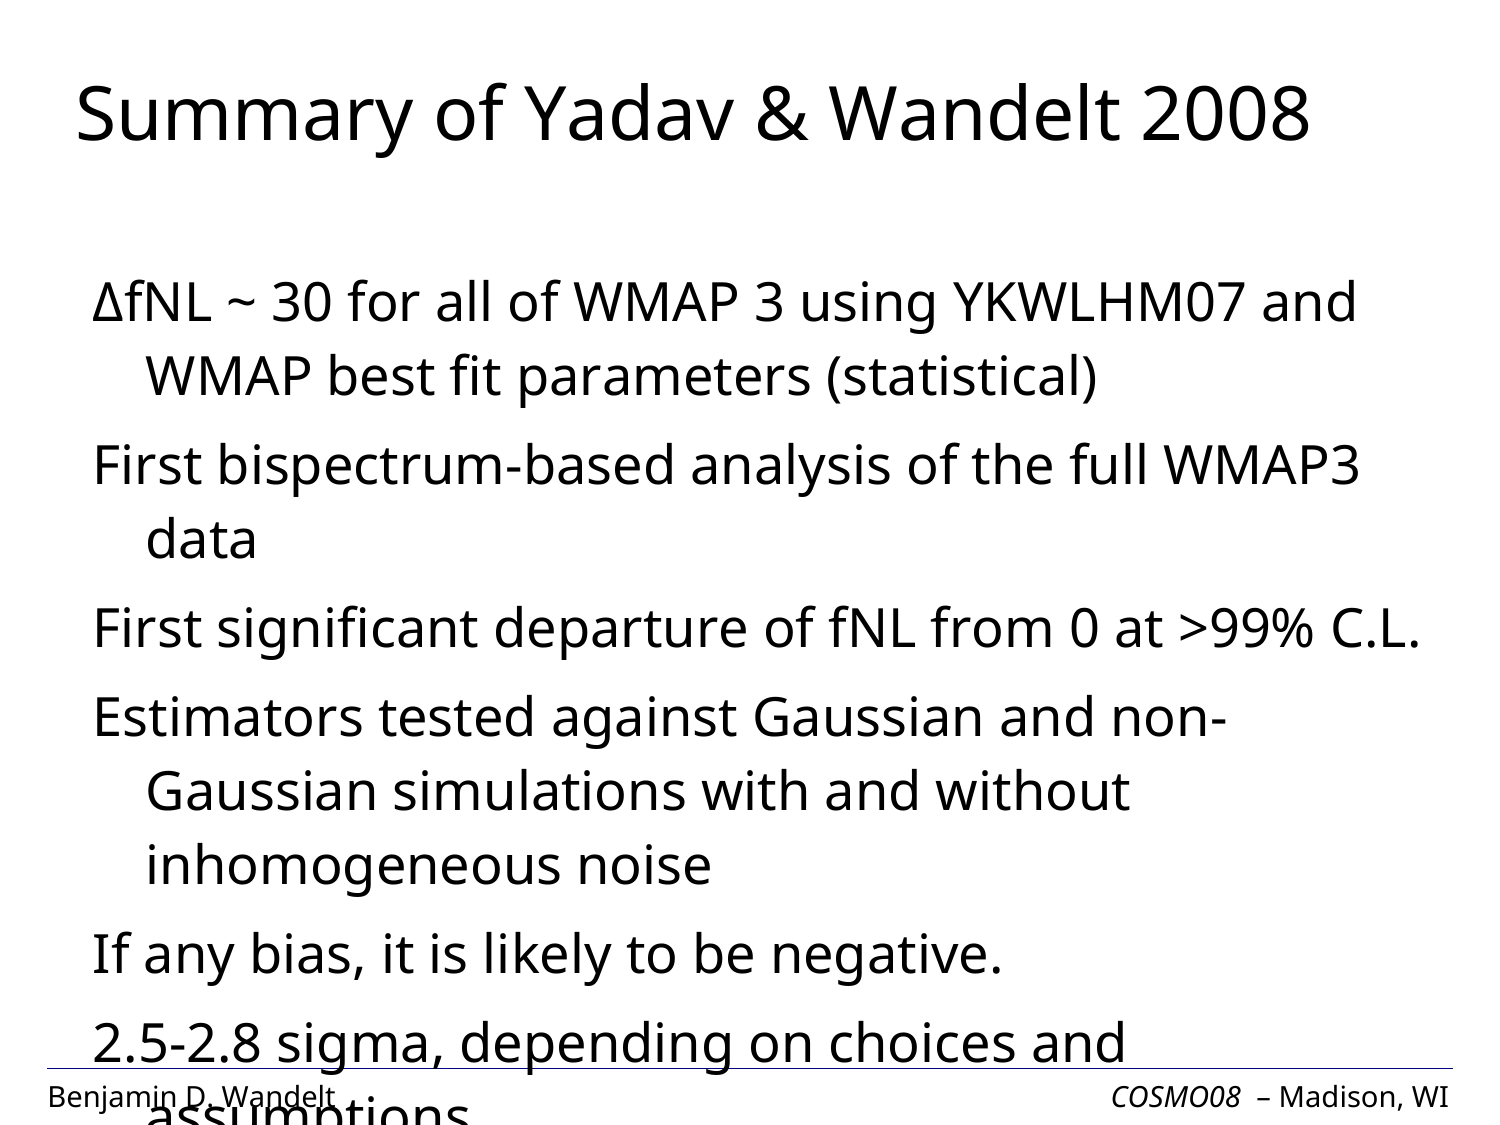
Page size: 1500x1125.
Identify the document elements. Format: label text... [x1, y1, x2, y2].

list ΔfNL ~ 30 for all of WMAP 3 using YKWLHM07 and WMAP best fit parameters (statistical) First bispectrum-based analysis of the full WMAP3 data First significant departure of fNL from 0 at >99% C.L. Estimators tested against Gaussian and non-Gaussian simulations with and without inhomogeneous noise If any bias, it is likely to be negative. 2.5-2.8 sigma, depending on choices and assumptions [74, 263, 1425, 1006]
title Summary of Yadav & Wandelt 2008 [74, 34, 1425, 190]
